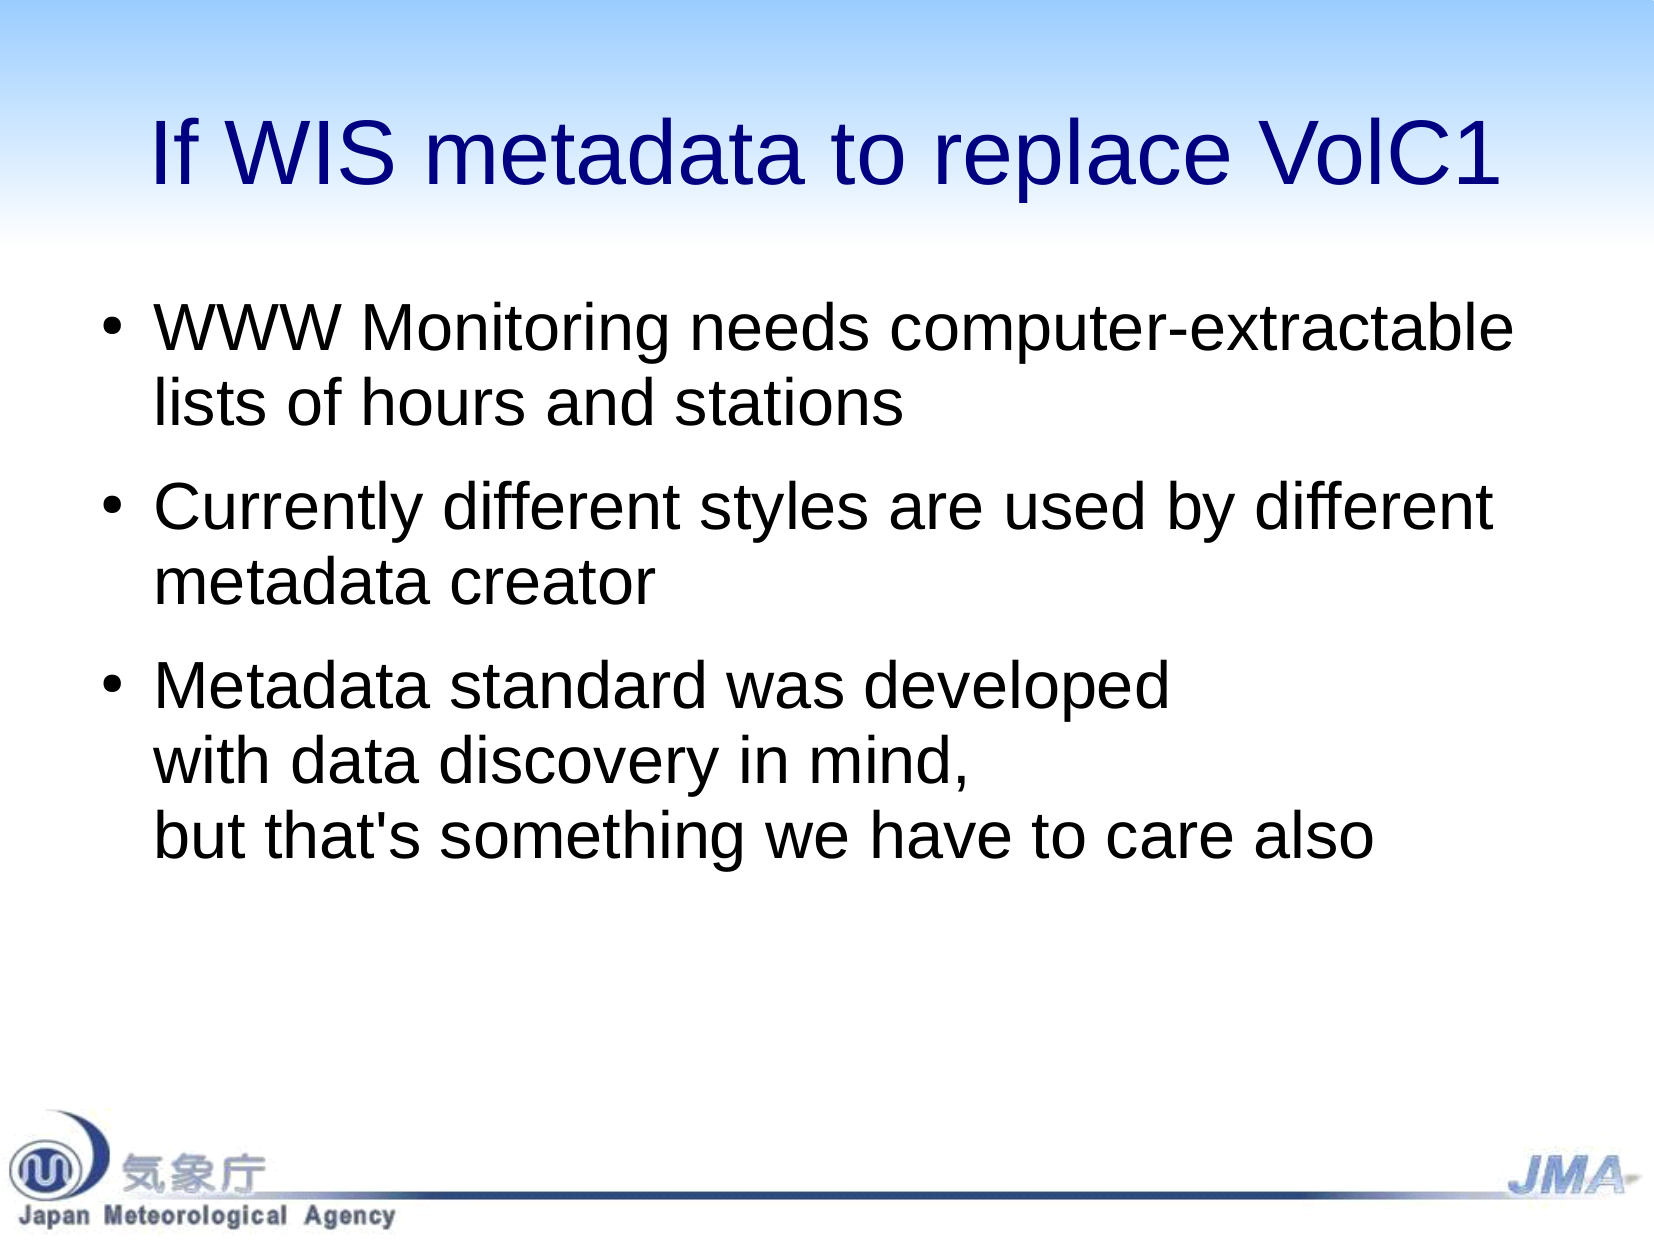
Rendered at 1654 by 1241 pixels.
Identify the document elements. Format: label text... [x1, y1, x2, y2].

title If WIS metadata to replace VolC1 [82, 49, 1571, 257]
picture [1, 1108, 1654, 1241]
list WWW Monitoring needs computer-extractable lists of hours and stations Currently different styles are used by different metadata creator Metadata standard was developed with data discovery in mind, but that's something we have to care also [82, 290, 1571, 1010]
